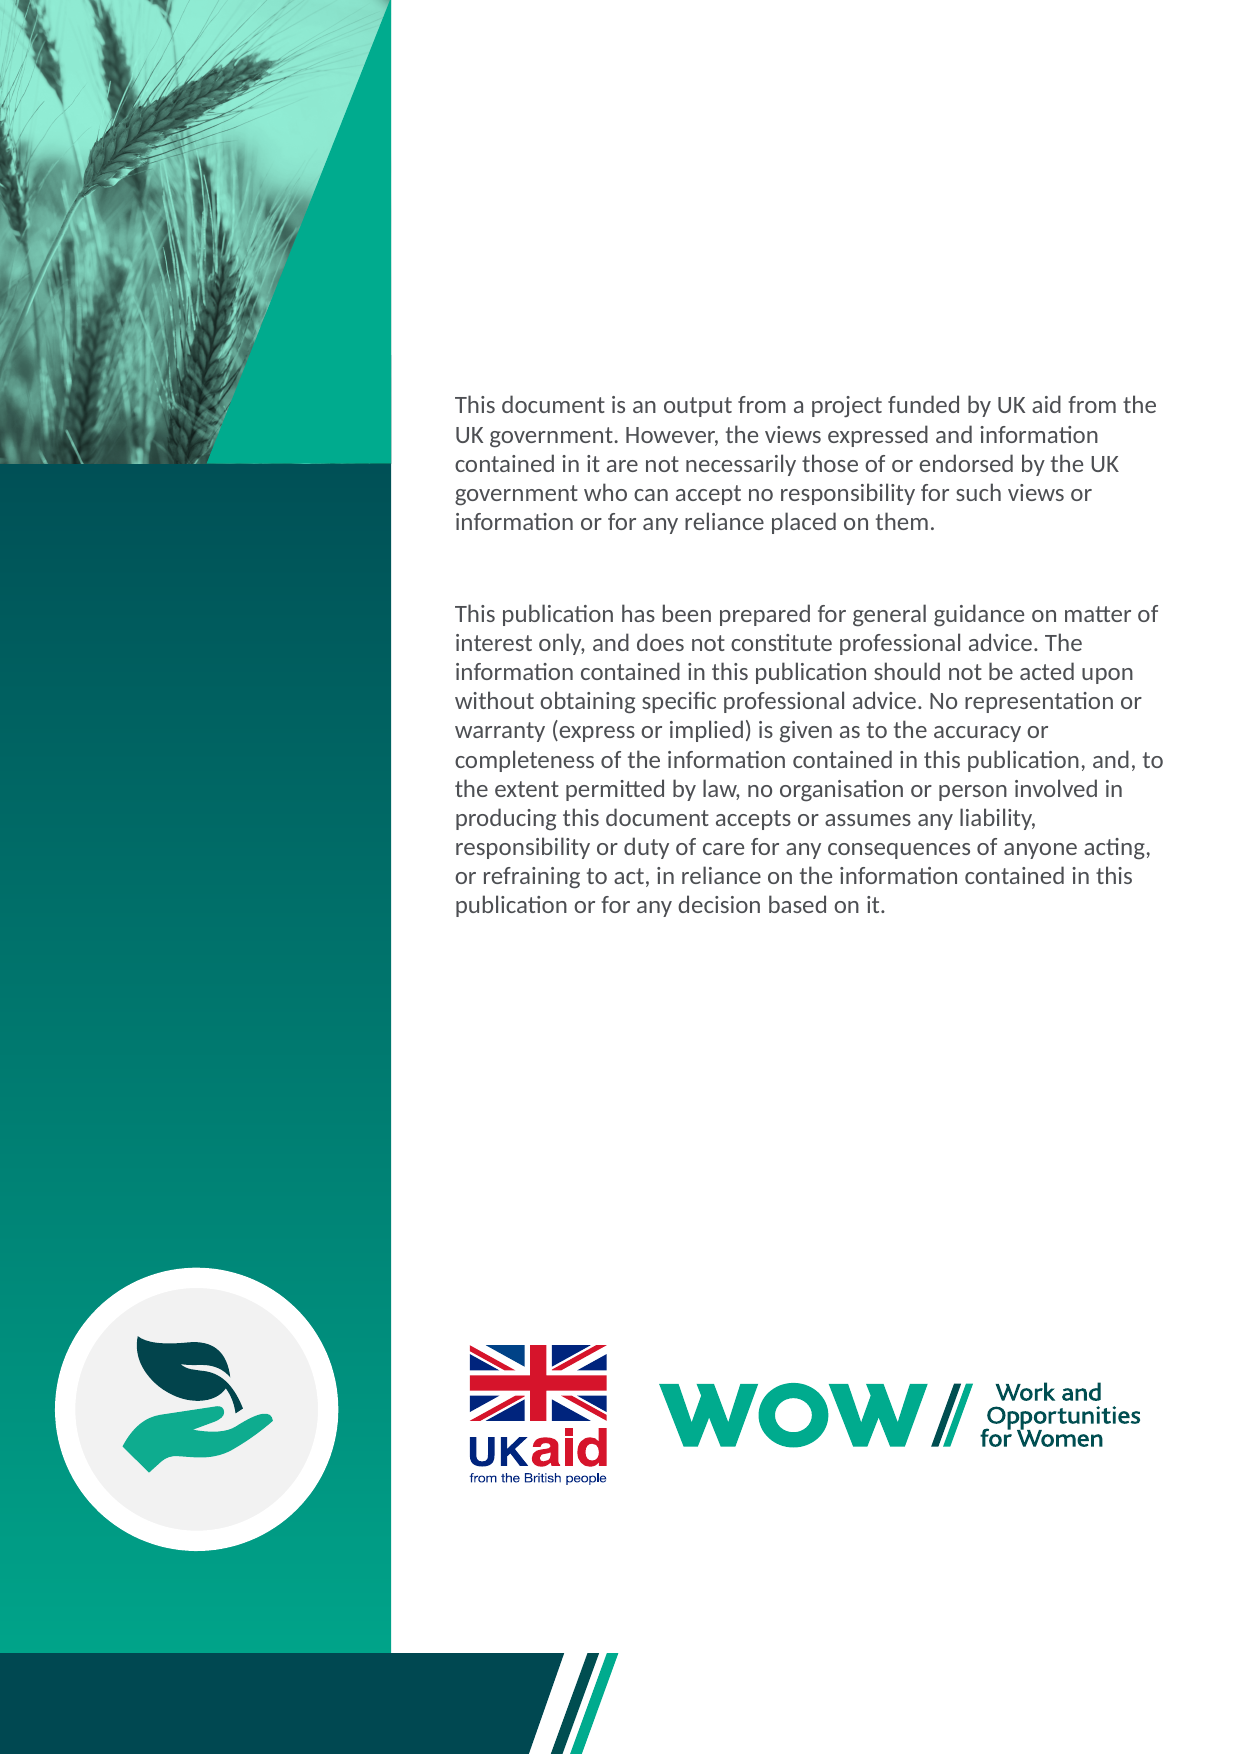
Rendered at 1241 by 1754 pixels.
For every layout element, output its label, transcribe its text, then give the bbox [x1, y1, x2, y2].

picture [113, 1319, 283, 1489]
text_box [0, 1653, 565, 1754]
text_box [0, 464, 391, 1551]
text_box This document is an output from a project funded by UK aid from the UK government. However, the views expressed and information contained in it are not necessarily those of or endorsed by the UK government who can accept no responsibility for such views or information or for any reliance placed on them. This publication has been prepared for general guidance on matter of interest only, and does not constitute professional advice. The information contained in this publication should not be acted upon without obtaining specific professional advice. No representation or warranty (express or implied) is given as to the accuracy or completeness of the information contained in this publication, and, to the extent permitted by law, no organisation or person involved in producing this document accepts or assumes any liability, responsibility or duty of care for any consequences of anyone acting, or refraining to act, in reliance on the information contained in this publication or for any decision based on it. [454, 389, 1172, 971]
picture [0, 0, 389, 464]
picture [547, 1645, 624, 1754]
picture [439, 1336, 1156, 1492]
